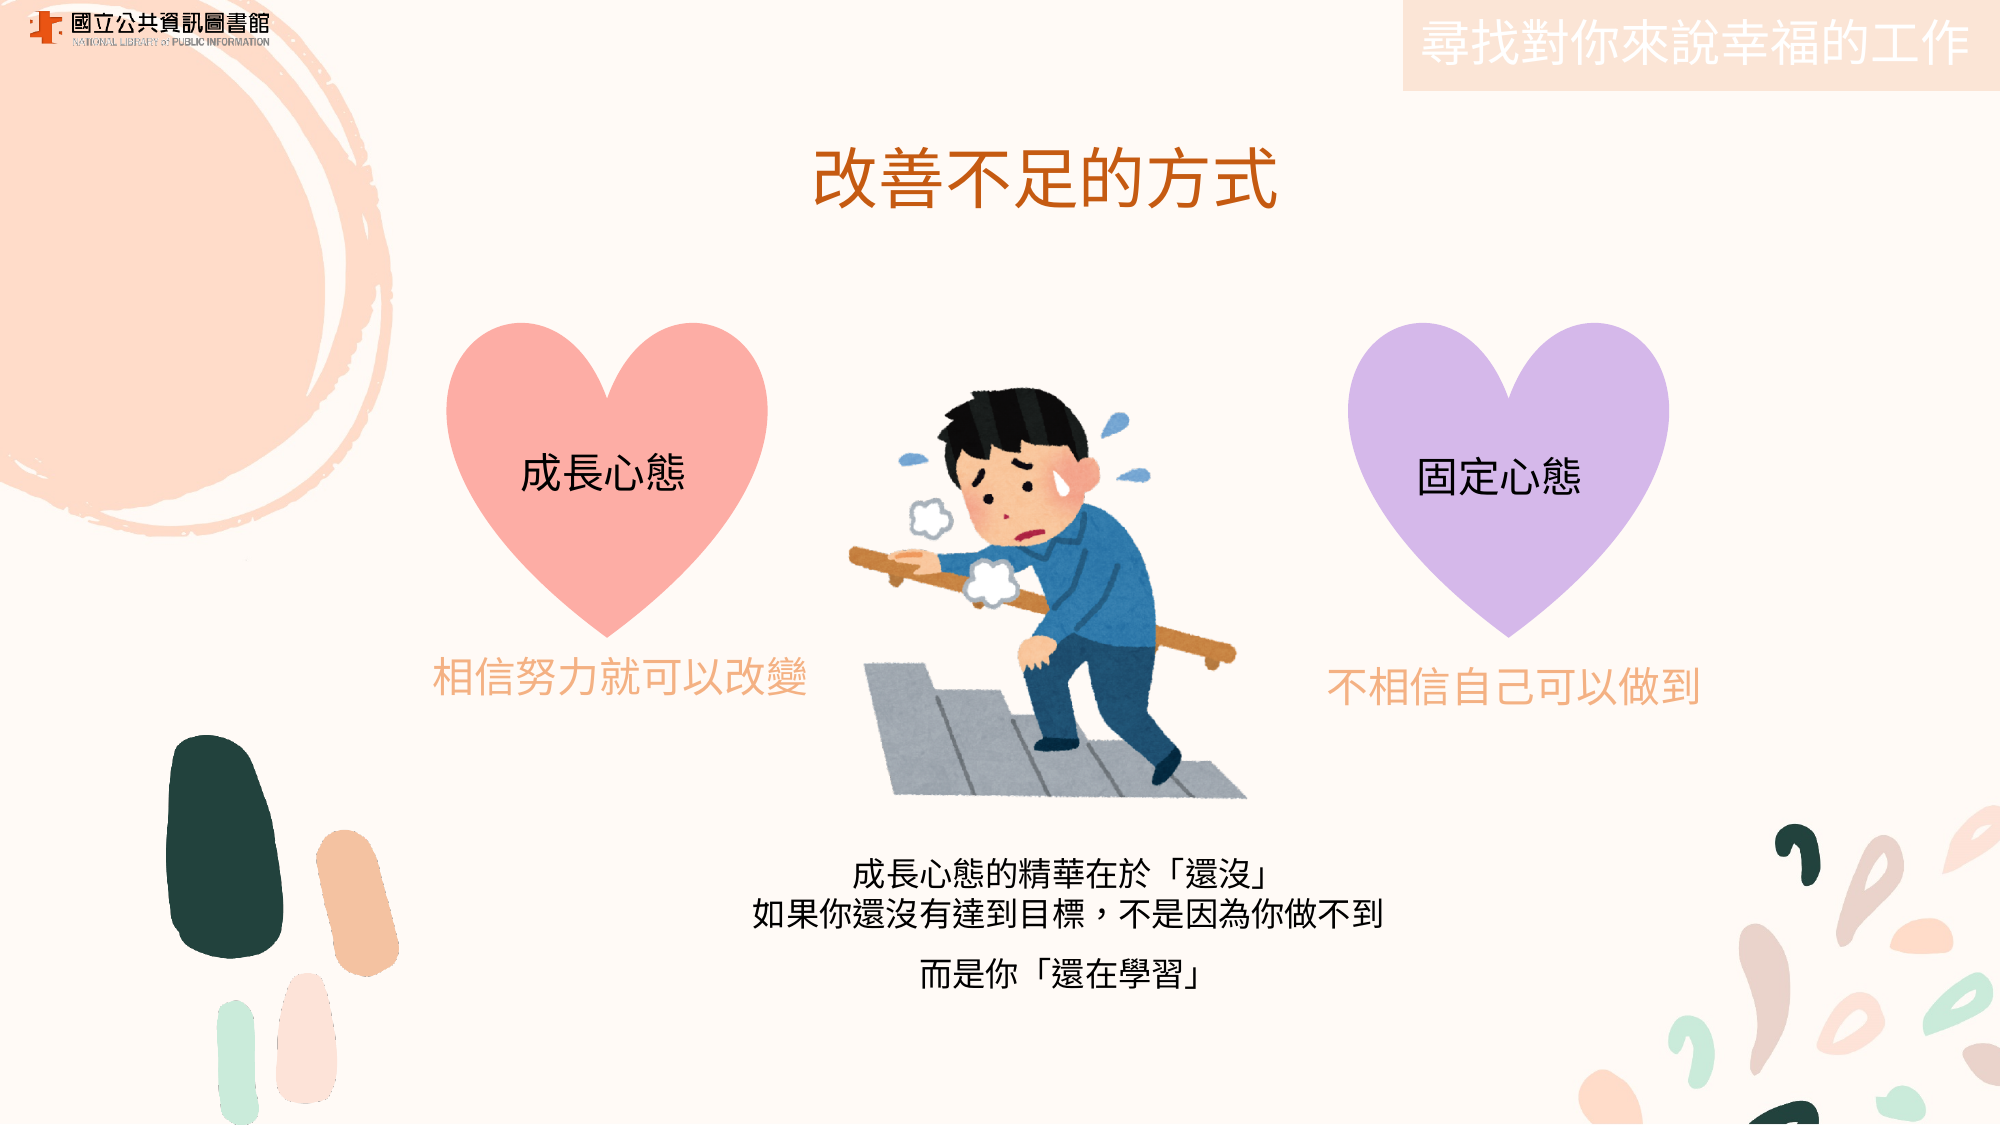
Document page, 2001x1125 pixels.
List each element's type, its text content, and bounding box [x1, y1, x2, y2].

text_box 相信努力就可以改變 [417, 649, 866, 706]
text_box [1348, 322, 1670, 638]
text_box 成長心態 [505, 445, 726, 504]
text_box 改善不足的方式 [797, 129, 1294, 224]
text_box 成長心態的精華在於「還沒」 如果你還沒有達到目標，不是因為你做不到 而是你「還在學習」 [538, 826, 1600, 1001]
text_box [446, 322, 768, 638]
text_box [1403, 0, 2000, 91]
text_box 固定心態 [1401, 449, 1622, 508]
picture [0, 0, 2000, 1125]
text_box 不相信自己可以做到 [1311, 659, 1760, 716]
text_box 尋找對你來說幸福的工作 [1405, 0, 2000, 80]
